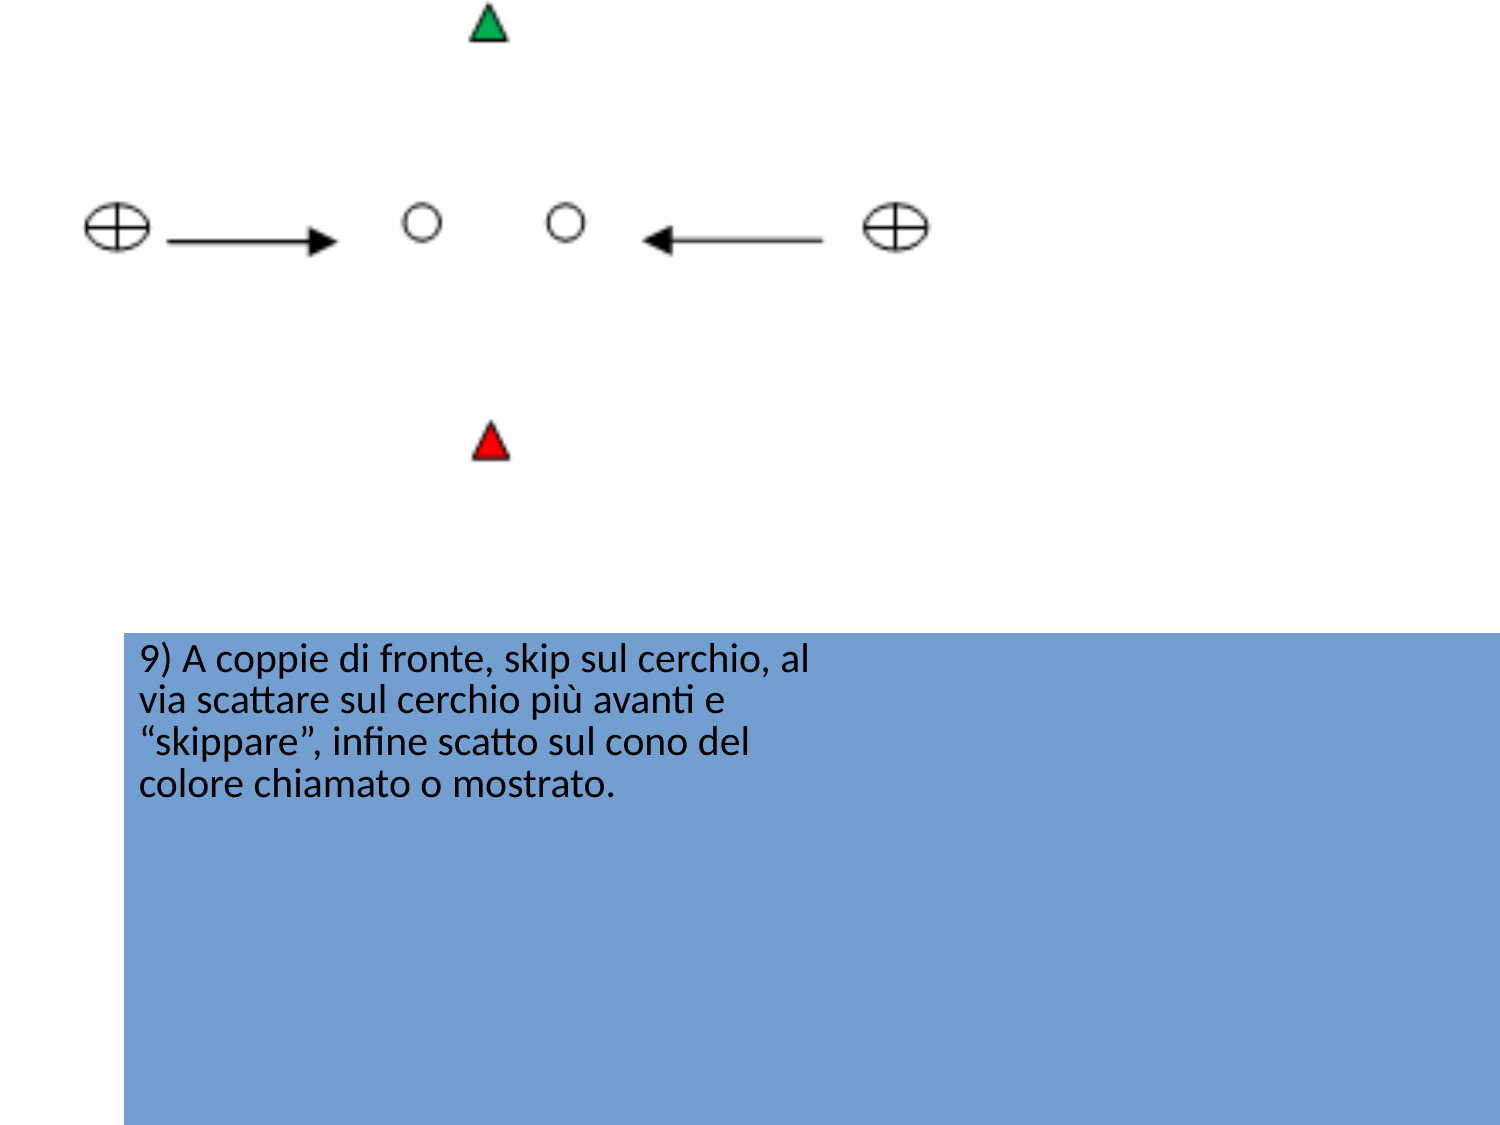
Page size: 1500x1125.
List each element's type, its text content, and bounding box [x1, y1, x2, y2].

table_cell [124, 842, 737, 1125]
picture [76, 0, 939, 469]
table_header [862, 633, 1500, 842]
table_header 9) A coppie di fronte, skip sul cerchio, al via scattare sul cerchio più avanti e “skippare”, infine scatto sul cono del colore chiamato o mostrato. [124, 633, 862, 842]
table_cell [737, 842, 1500, 1125]
